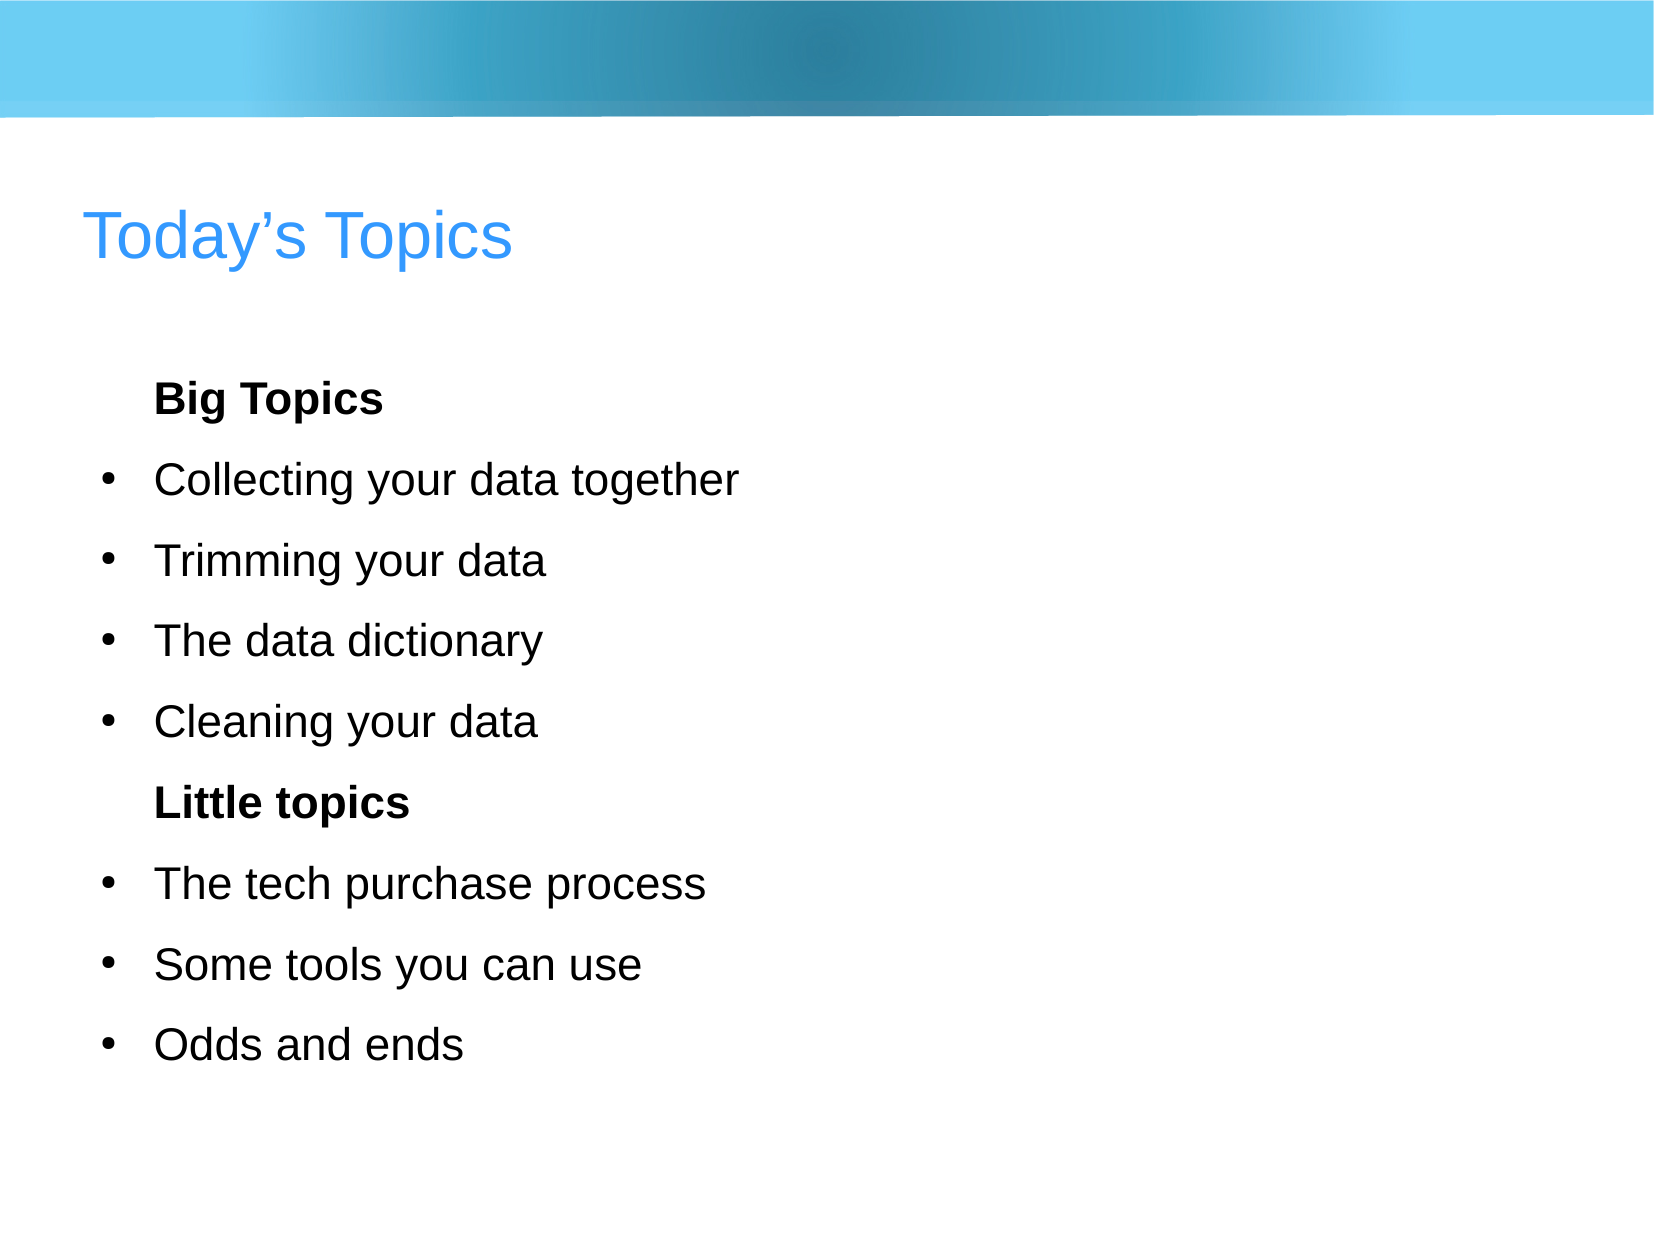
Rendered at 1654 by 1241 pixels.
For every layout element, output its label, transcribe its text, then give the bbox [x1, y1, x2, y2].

title Today’s Topics [82, 132, 1571, 340]
picture [0, 0, 1654, 1241]
list Big Topics Collecting your data together Trimming your data The data dictionary Cleaning your data Little topics The tech purchase process Some tools you can use Odds and ends [82, 372, 1571, 1093]
